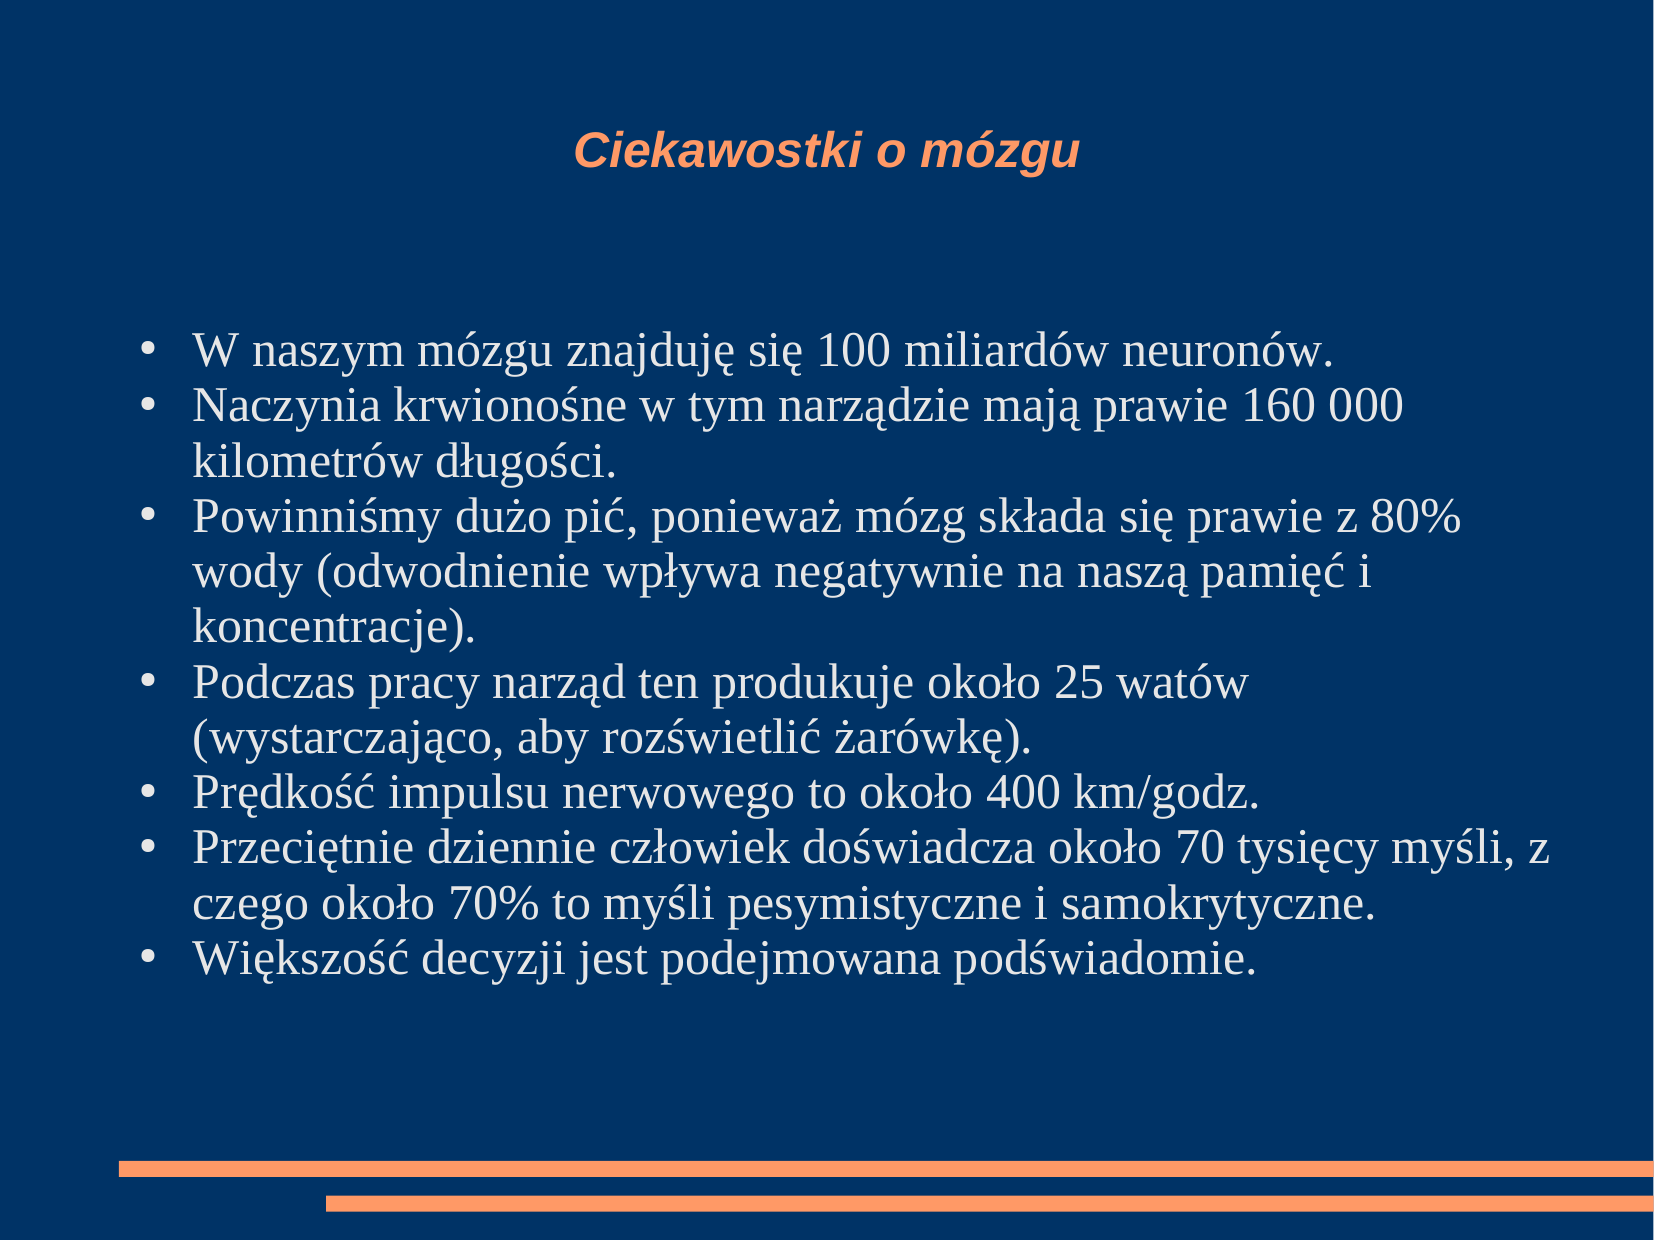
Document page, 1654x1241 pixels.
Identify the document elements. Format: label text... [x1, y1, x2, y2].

title Ciekawostki o mózgu [121, 46, 1534, 254]
list W naszym mózgu znajduję się 100 miliardów neuronów. Naczynia krwionośne w tym narządzie mają prawie 160 000 kilometrów długości. Powinniśmy dużo pić, ponieważ mózg składa się prawie z 80% wody (odwodnienie wpływa negatywnie na naszą pamięć i koncentracje). Podczas pracy narząd ten produkuje około 25 watów (wystarczająco, aby rozświetlić żarówkę). Prędkość impulsu nerwowego to około 400 km/godz. Przeciętnie dziennie człowiek doświadcza około 70 tysięcy myśli, z czego około 70% to myśli pesymistyczne i samokrytyczne. Większość decyzji jest podejmowana podświadomie. [121, 322, 1561, 1132]
